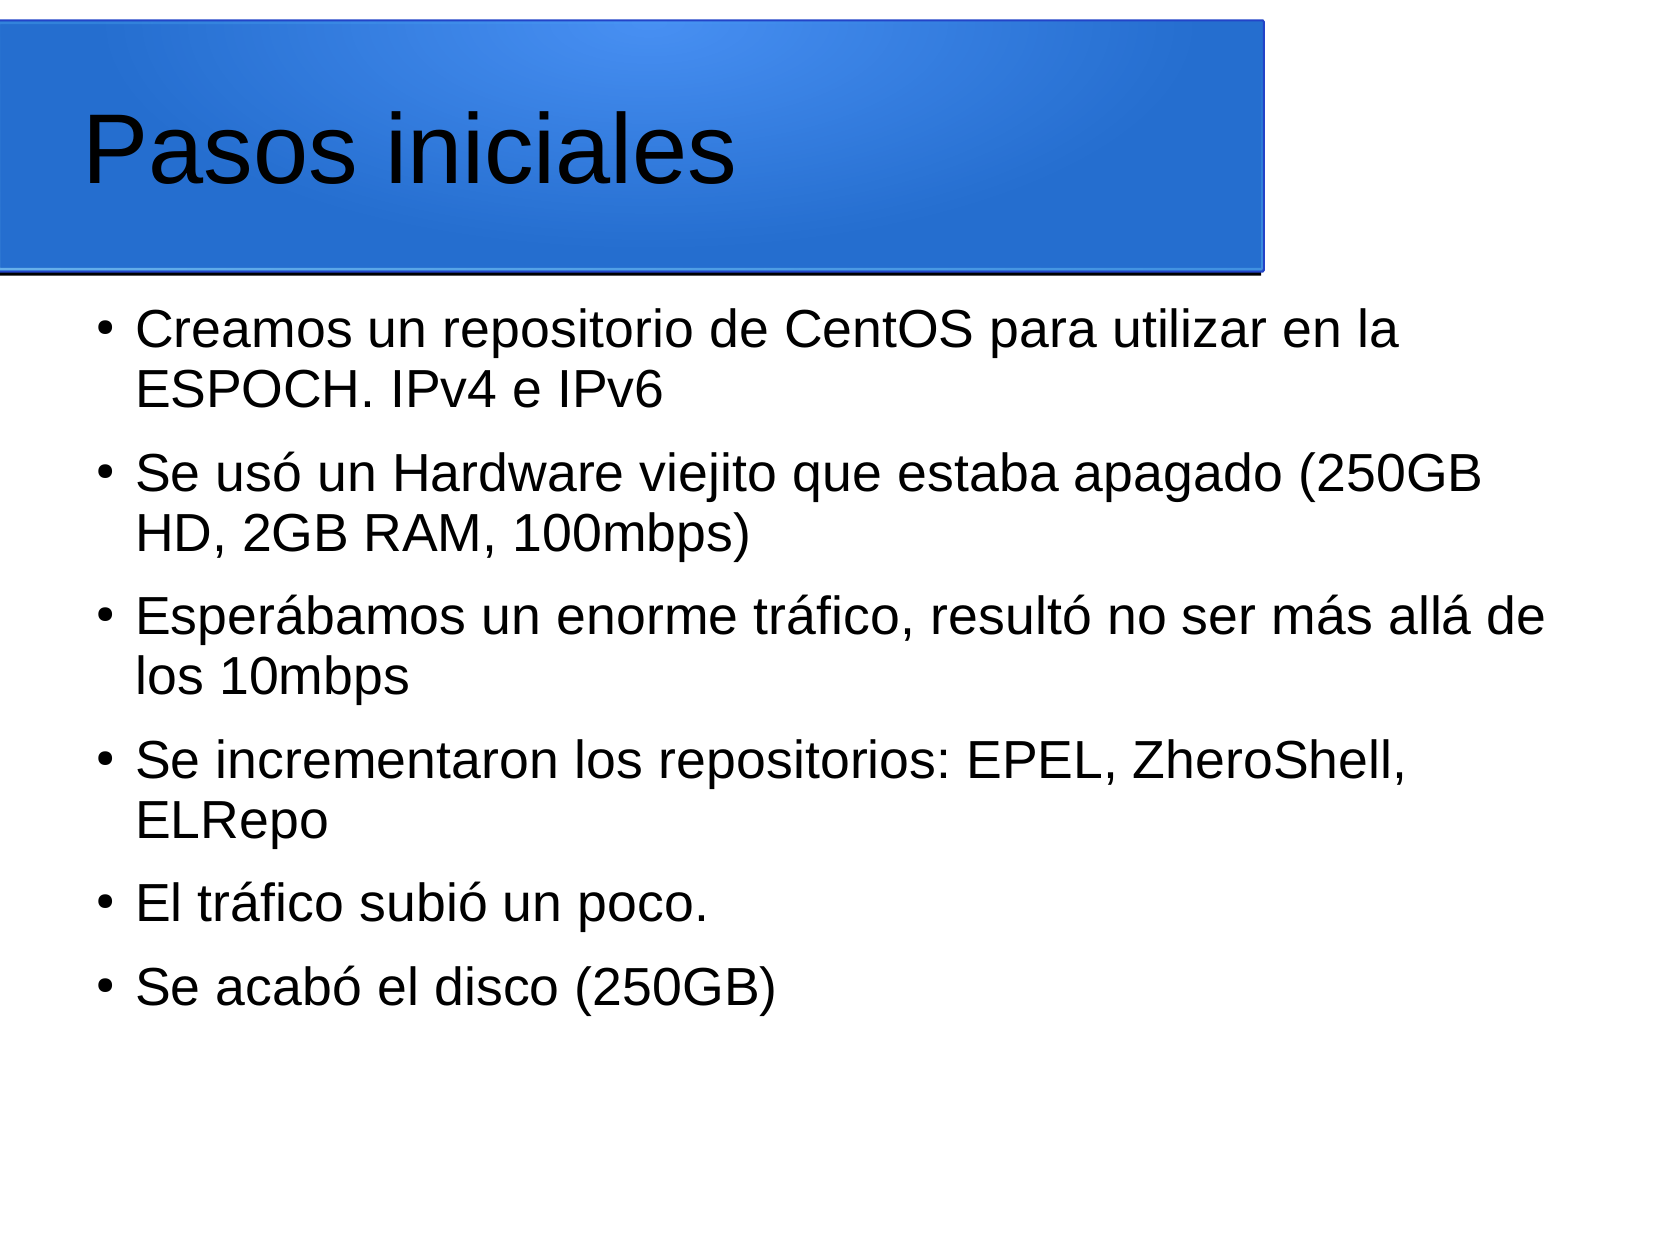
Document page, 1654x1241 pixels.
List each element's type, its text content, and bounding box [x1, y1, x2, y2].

list Creamos un repositorio de CentOS para utilizar en la ESPOCH. IPv4 e IPv6 Se usó un Hardware viejito que estaba apagado (250GB HD, 2GB RAM, 100mbps) Esperábamos un enorme tráfico, resultó no ser más allá de los 10mbps Se incrementaron los repositorios: EPEL, ZheroShell, ELRepo El tráfico subió un poco. Se acabó el disco (250GB) [82, 299, 1571, 1019]
title Pasos iniciales [82, 47, 1235, 252]
